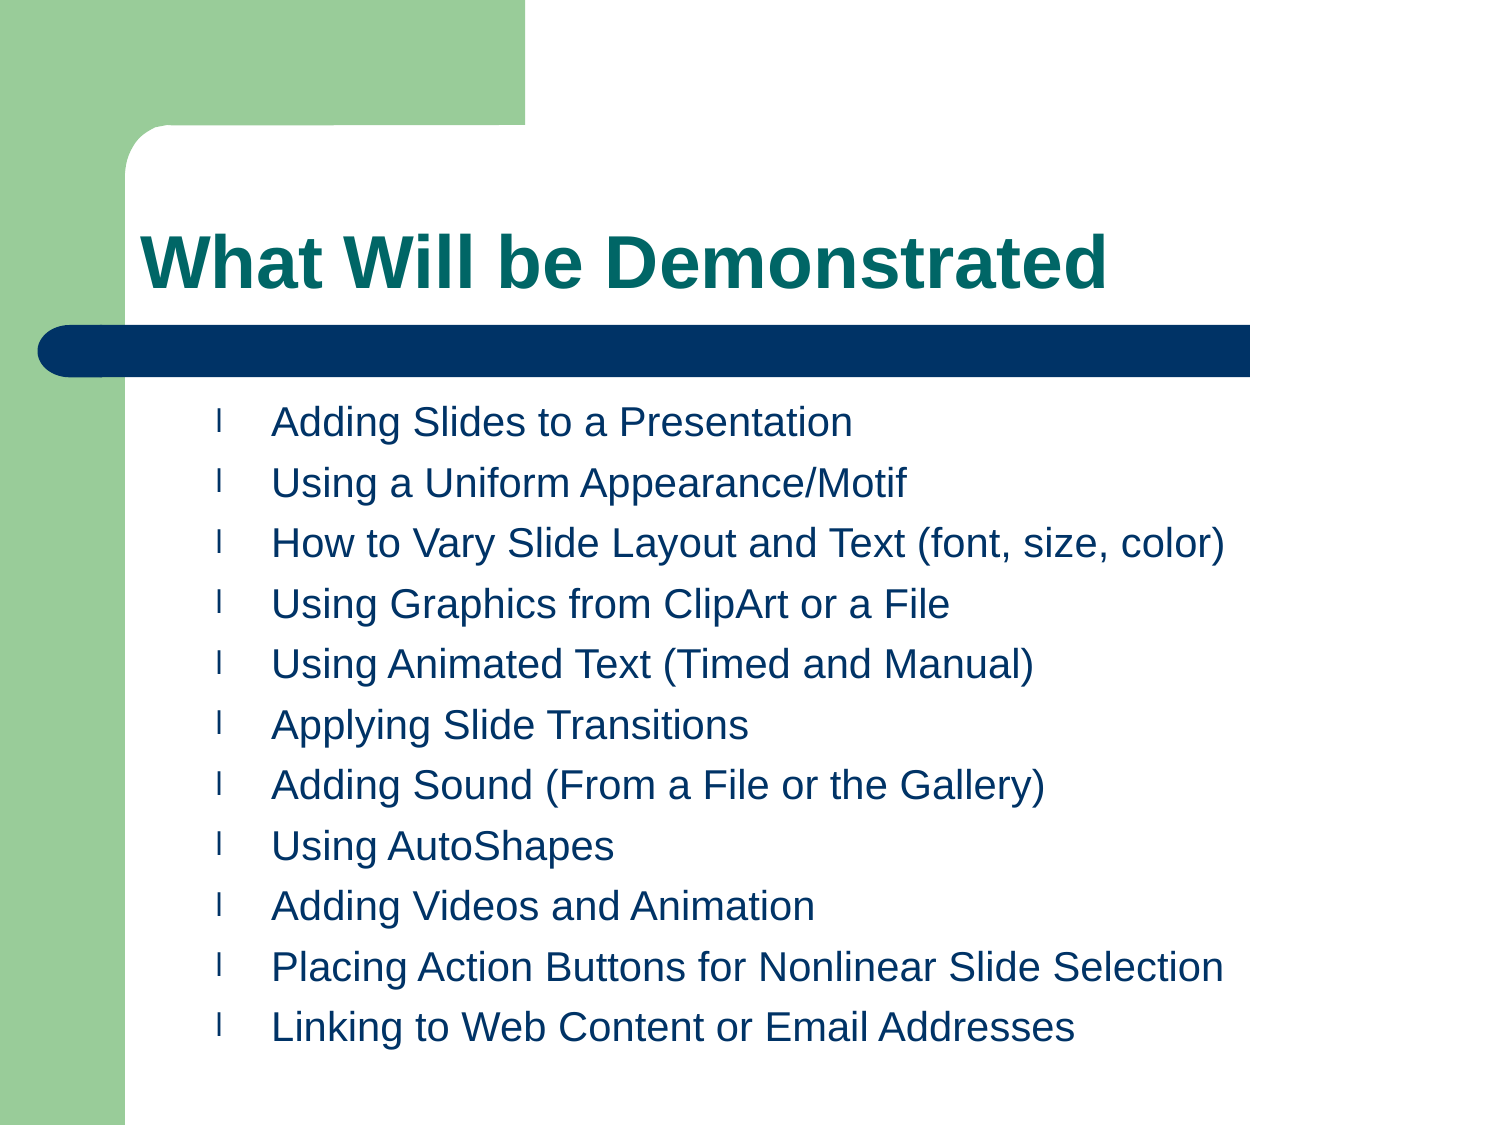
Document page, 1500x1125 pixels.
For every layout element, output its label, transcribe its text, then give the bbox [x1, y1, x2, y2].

title What Will be Demonstrated [125, 125, 1426, 313]
list Adding Slides to a Presentation Using a Uniform Appearance/Motif How to Vary Slide Layout and Text (font, size, color) Using Graphics from ClipArt or a File Using Animated Text (Timed and Manual) Applying Slide Transitions Adding Sound (From a File or the Gallery) Using AutoShapes Adding Videos and Animation Placing Action Buttons for Nonlinear Slide Selection Linking to Web Content or Email Addresses [200, 387, 1500, 1125]
